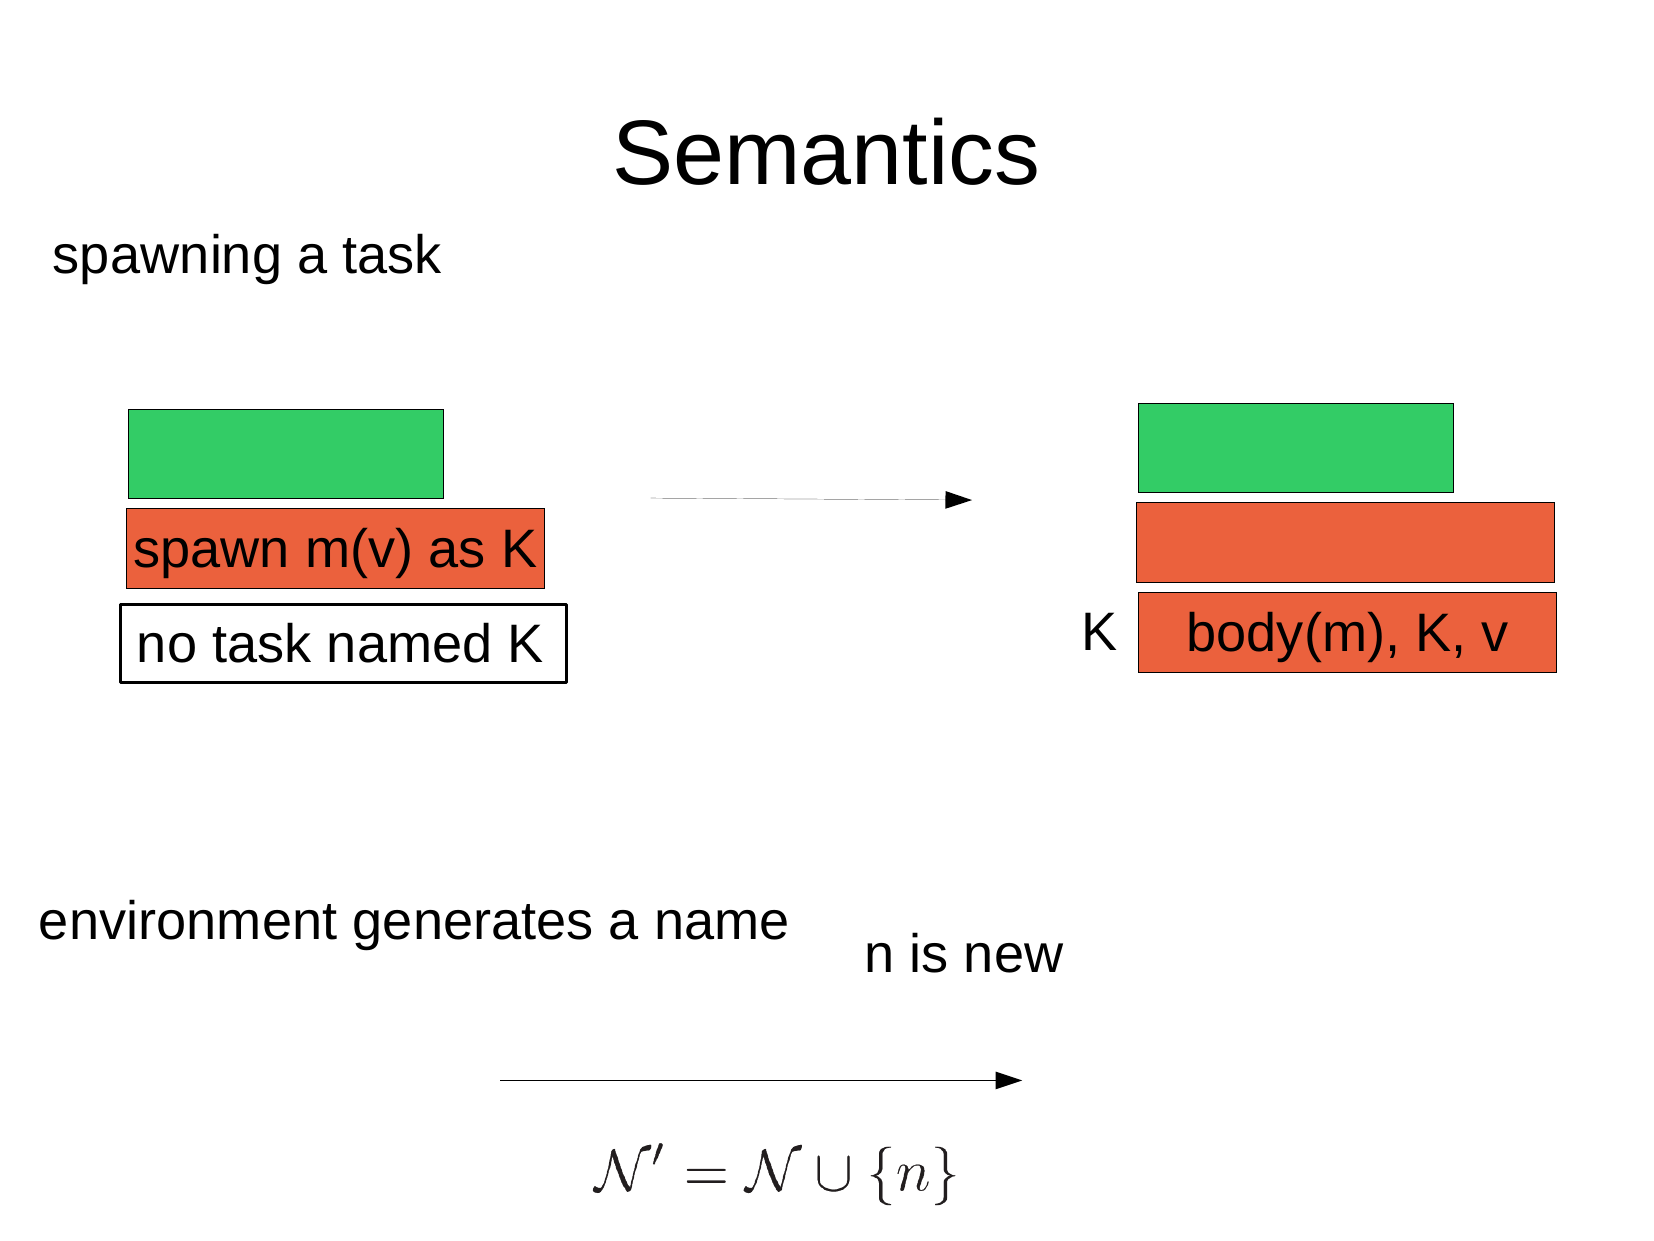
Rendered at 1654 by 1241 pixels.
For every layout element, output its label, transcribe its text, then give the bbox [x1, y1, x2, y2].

text_box n is new [849, 915, 1085, 992]
text_box [1136, 502, 1555, 583]
text_box [128, 409, 444, 499]
text_box environment generates a name [24, 883, 818, 959]
picture [590, 1139, 976, 1210]
text_box [1138, 403, 1454, 493]
title Semantics [82, 49, 1571, 257]
text_box spawning a task [38, 216, 470, 293]
text_box body(m), K, v [1138, 592, 1557, 673]
text_box K [1066, 594, 1133, 670]
text_box spawn m(v) as K [126, 508, 545, 589]
text_box no task named K [120, 604, 567, 683]
